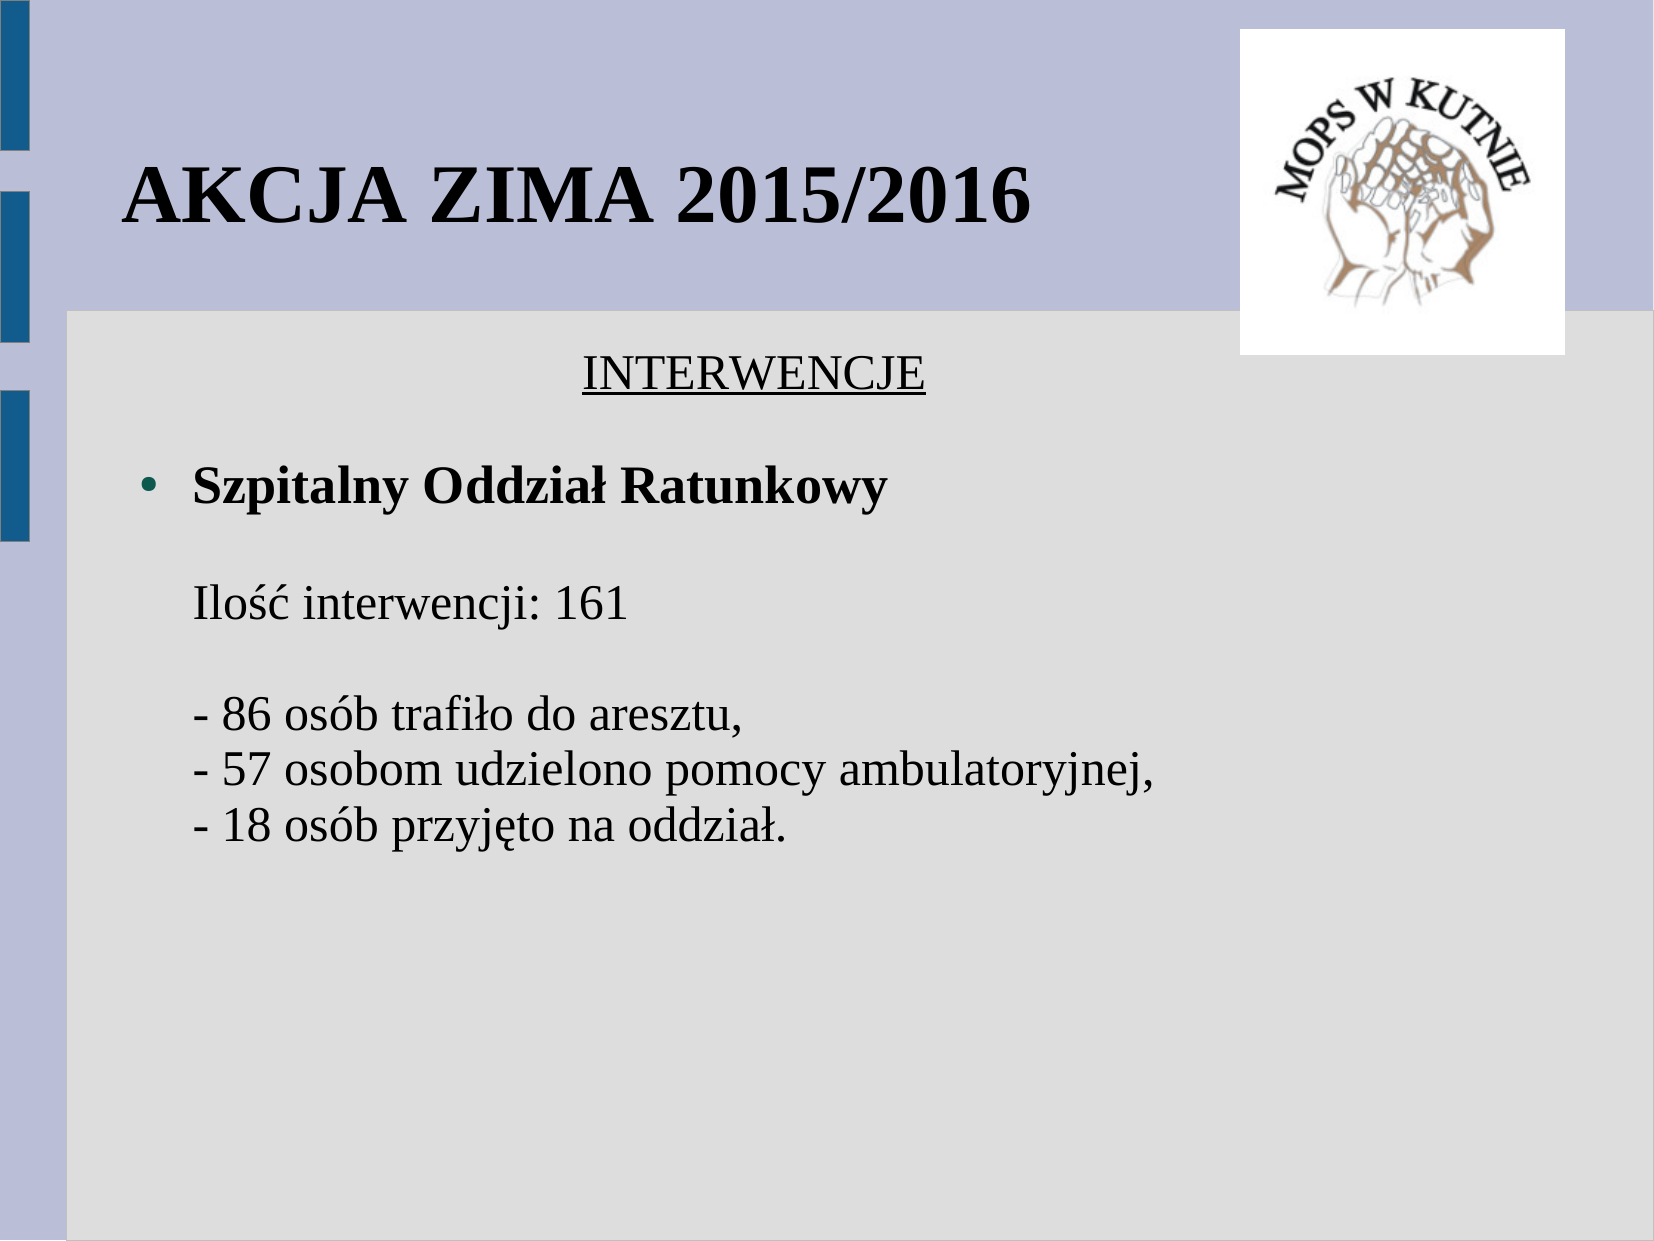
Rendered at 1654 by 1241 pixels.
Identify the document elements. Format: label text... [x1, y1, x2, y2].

picture [1240, 29, 1565, 355]
list INTERWENCJE Szpitalny Oddział Ratunkowy Ilość interwencji: 161 - 86 osób trafiło do aresztu, - 57 osobom udzielono pomocy ambulatoryjnej, - 18 osób przyjęto na oddział. [121, 344, 1534, 1127]
title AKCJA ZIMA 2015/2016 [121, 91, 1240, 299]
